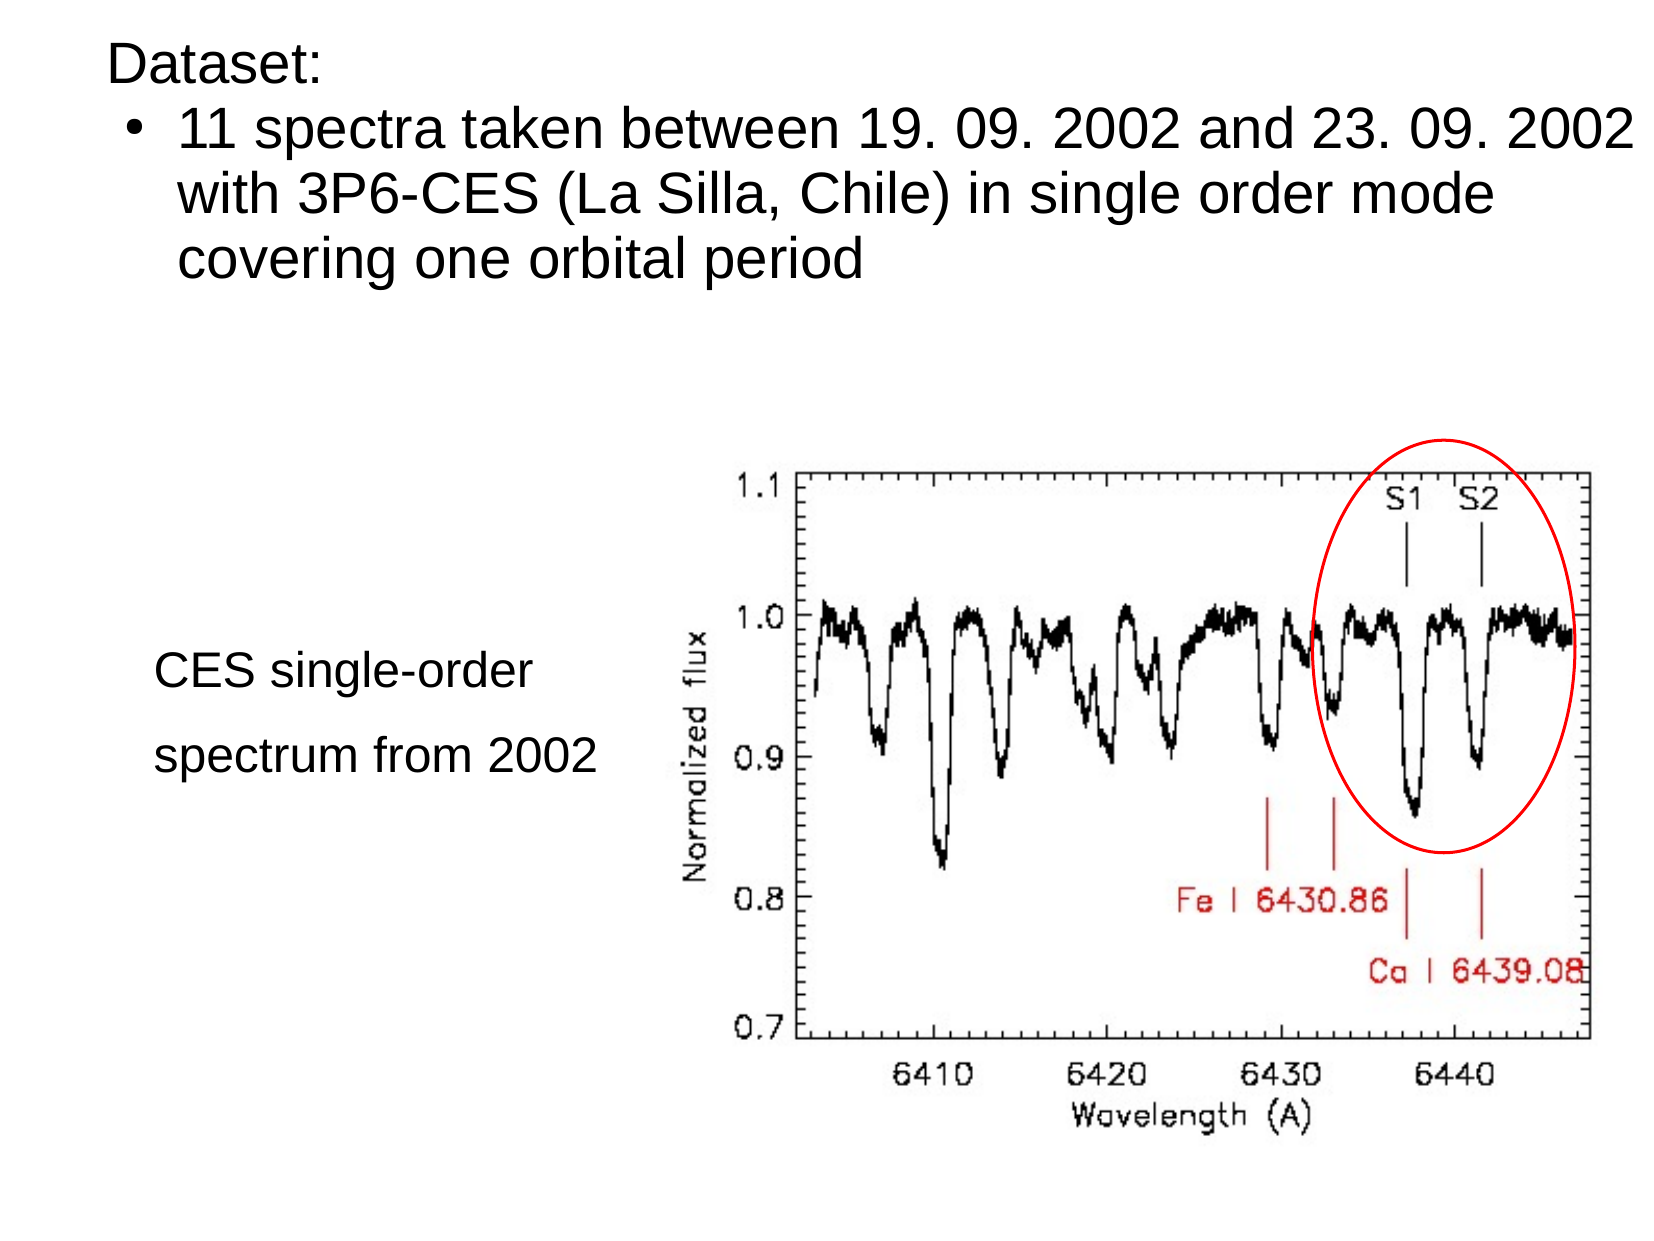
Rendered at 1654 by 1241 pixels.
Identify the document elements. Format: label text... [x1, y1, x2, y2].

list CES single-order spectrum from 2002 [82, 451, 600, 1109]
text_box Dataset: 11 spectra taken between 19. 09. 2002 and 23. 09. 2002 with 3P6-CES (La Silla, Chile) in single order mode covering one orbital period [20, 23, 1654, 451]
picture [1314, 451, 1573, 851]
picture [600, 451, 1650, 1163]
